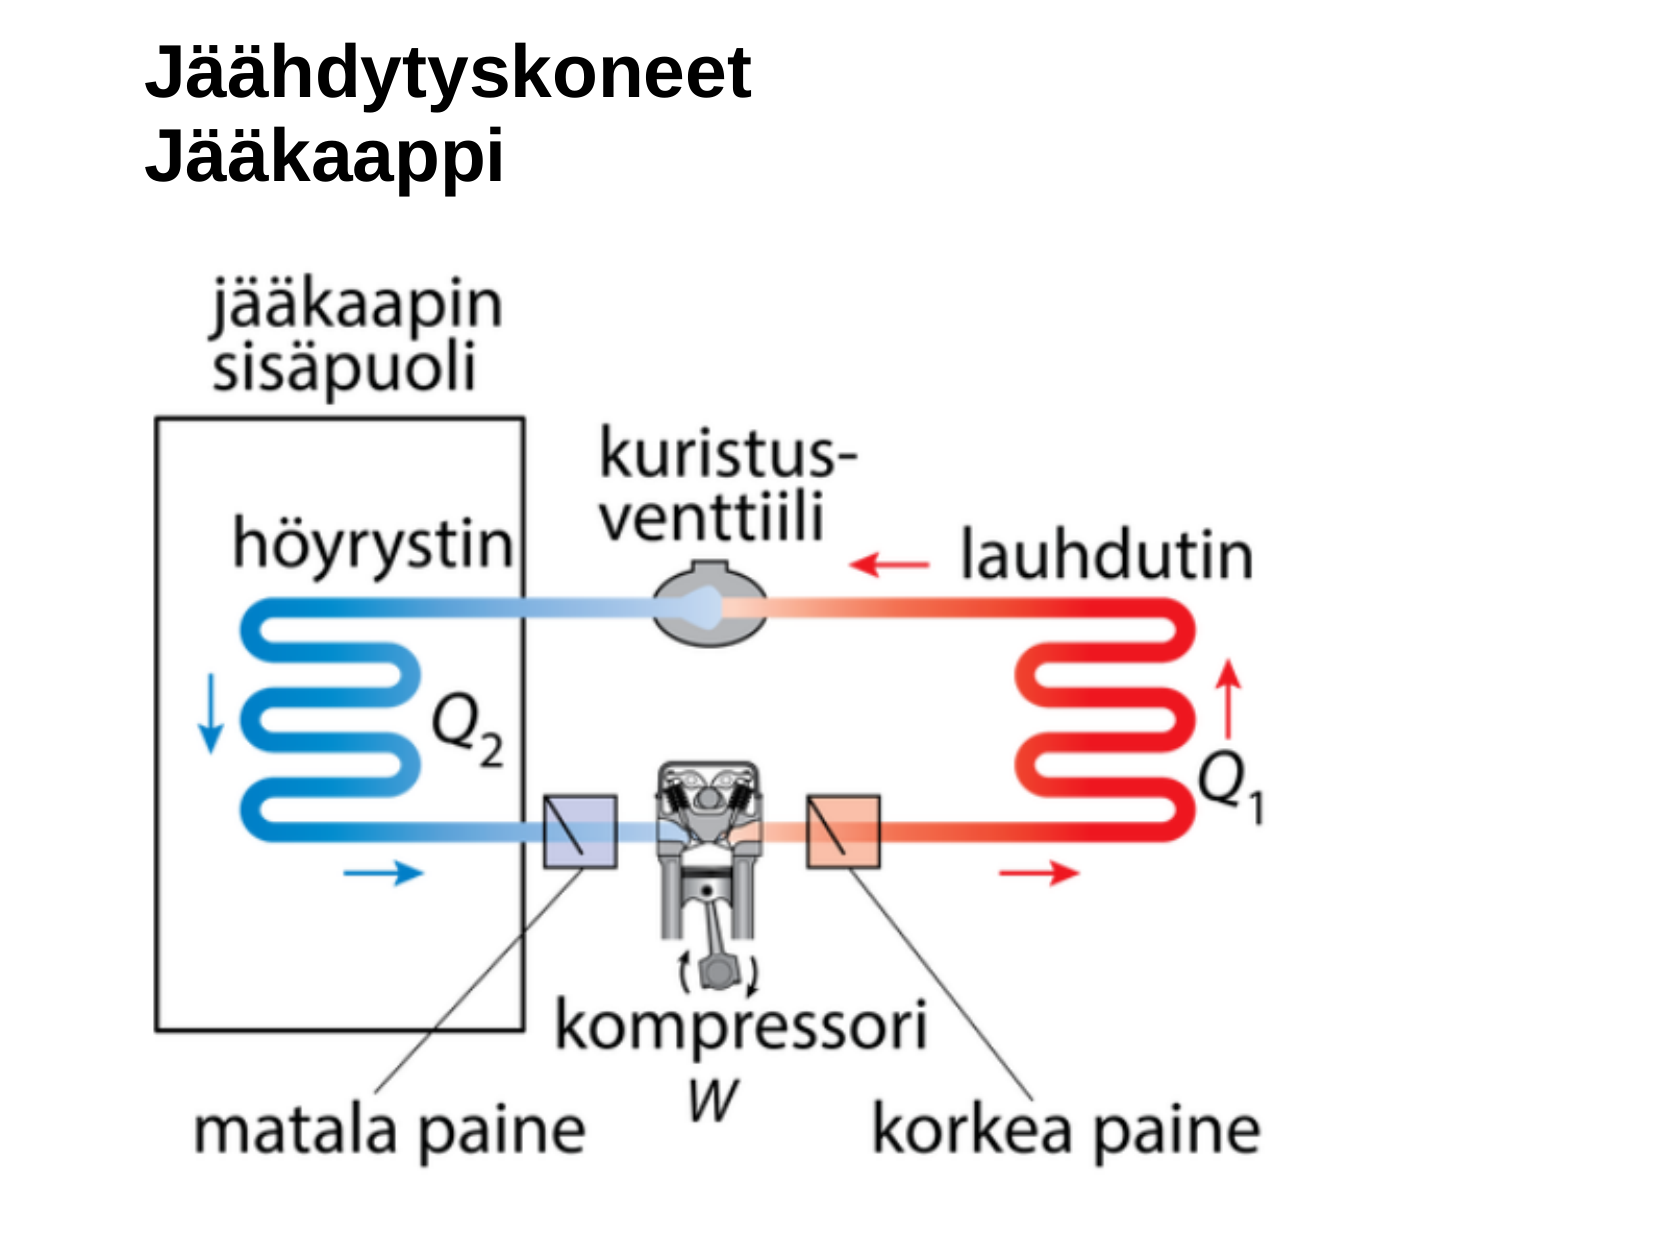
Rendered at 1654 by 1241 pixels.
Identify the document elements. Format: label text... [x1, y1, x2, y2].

picture [75, 236, 1323, 1183]
text_box Jäähdytyskoneet Jääkaappi [129, 23, 768, 206]
